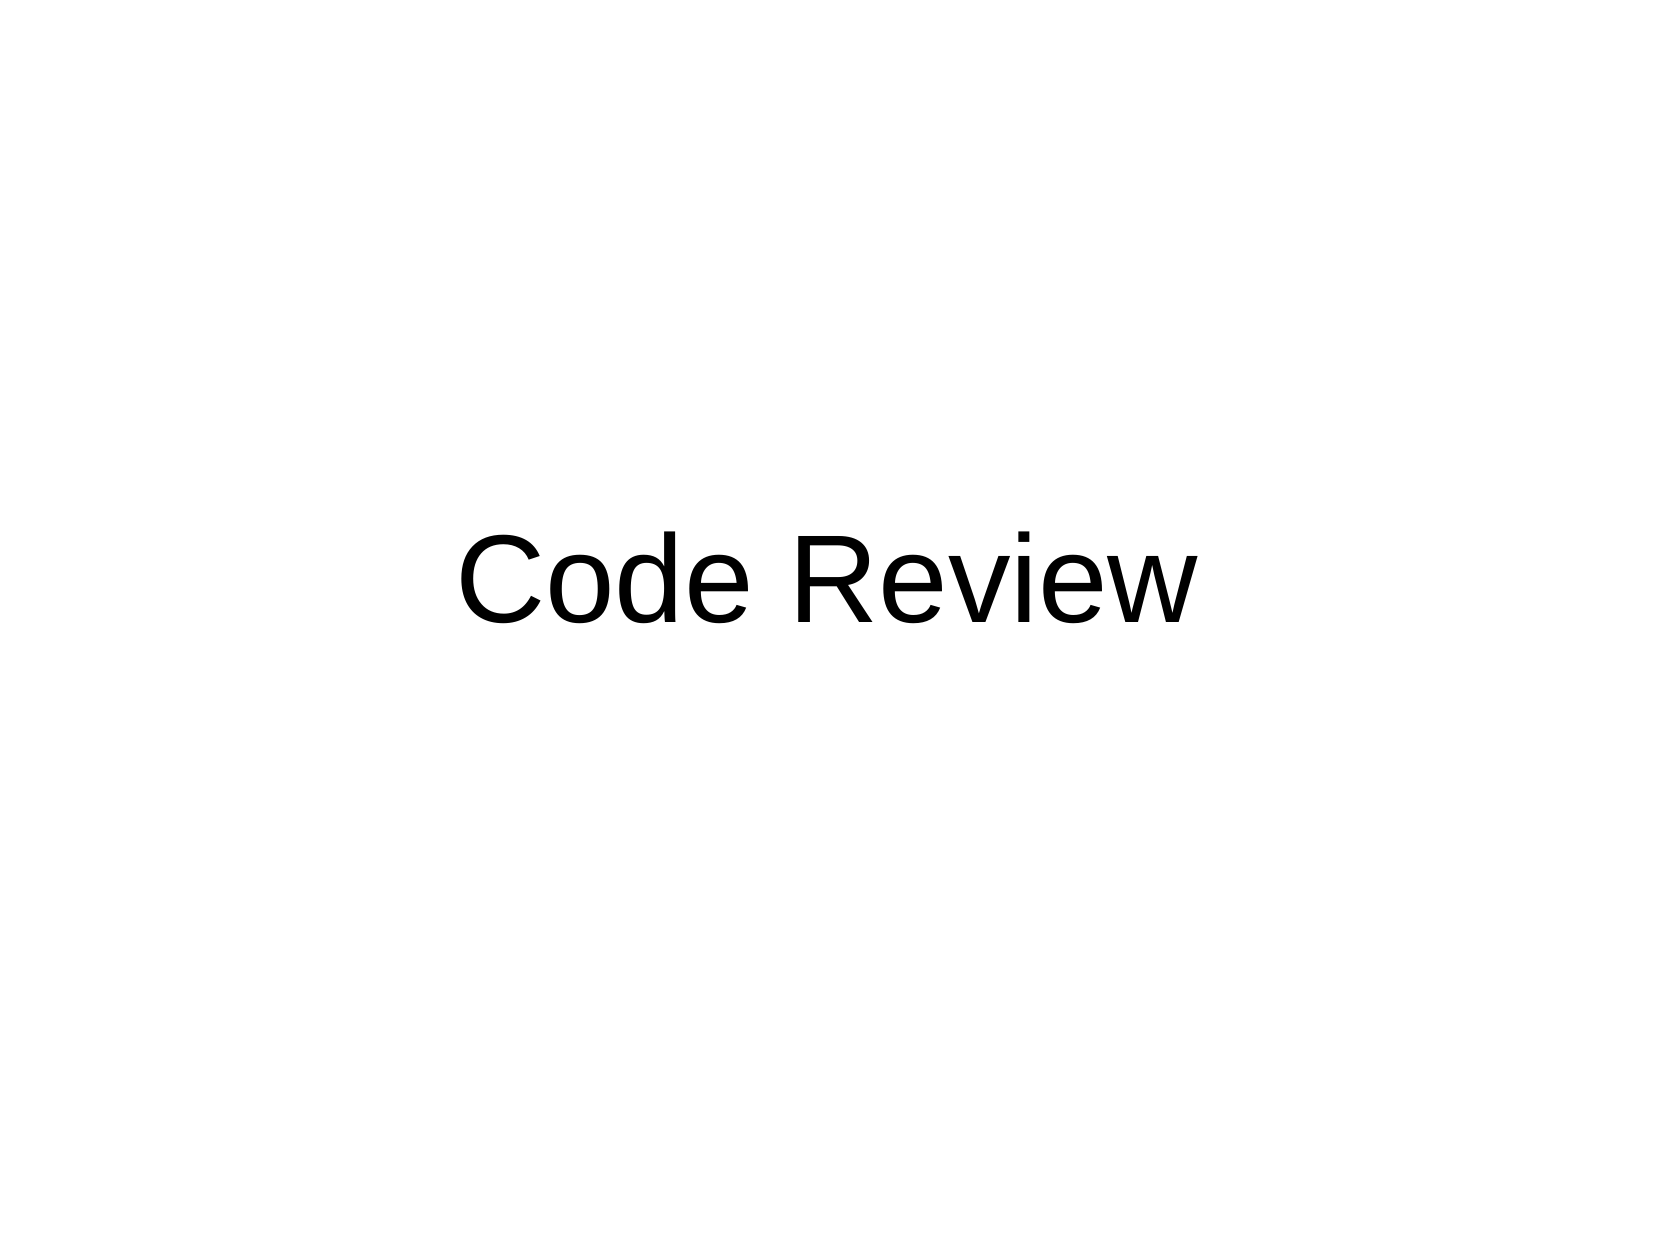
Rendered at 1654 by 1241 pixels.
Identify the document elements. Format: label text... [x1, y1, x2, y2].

subtitle Code Review [82, 49, 1571, 1109]
